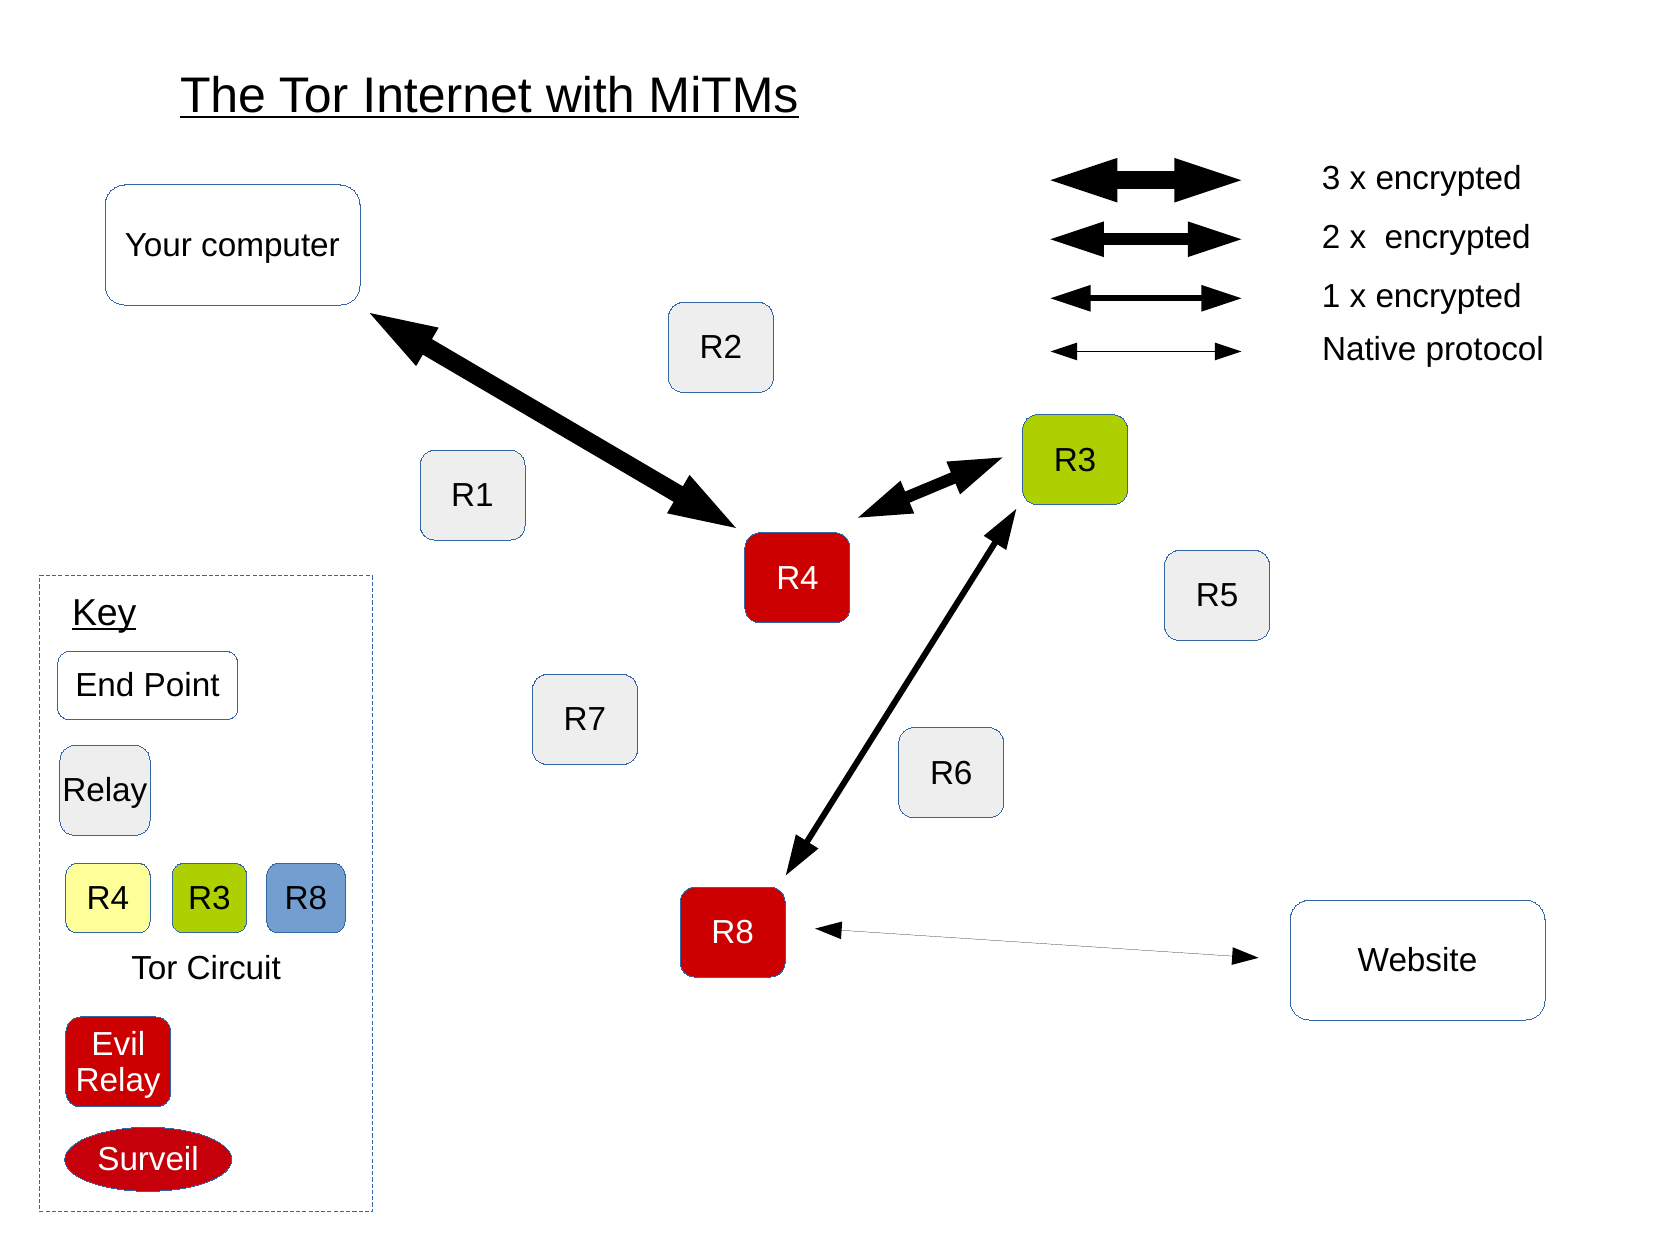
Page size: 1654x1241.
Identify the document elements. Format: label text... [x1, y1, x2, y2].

text_box R3 [1022, 414, 1128, 505]
text_box End Point [57, 651, 238, 720]
text_box Surveil [64, 1127, 232, 1192]
text_box Relay [59, 745, 151, 836]
text_box R5 [1164, 550, 1270, 641]
text_box 1 x encrypted [1307, 269, 1537, 322]
text_box R3 [172, 863, 247, 933]
text_box R4 [744, 532, 850, 623]
text_box Evil Relay [65, 1016, 171, 1107]
text_box [39, 575, 373, 1212]
text_box R1 [420, 450, 526, 541]
text_box R7 [532, 674, 638, 765]
text_box Native protocol [1307, 323, 1560, 375]
text_box 3 x encrypted [1307, 151, 1537, 204]
text_box Your computer [105, 184, 361, 306]
text_box R4 [65, 863, 151, 933]
text_box 2 x encrypted [1307, 210, 1547, 263]
text_box R6 [898, 727, 1004, 818]
text_box R8 [266, 863, 346, 933]
text_box R8 [680, 887, 786, 978]
text_box Tor Circuit [116, 942, 296, 995]
text_box Key [57, 584, 152, 642]
text_box The Tor Internet with MiTMs [165, 60, 814, 131]
text_box R2 [668, 302, 774, 393]
text_box Website [1290, 900, 1546, 1021]
